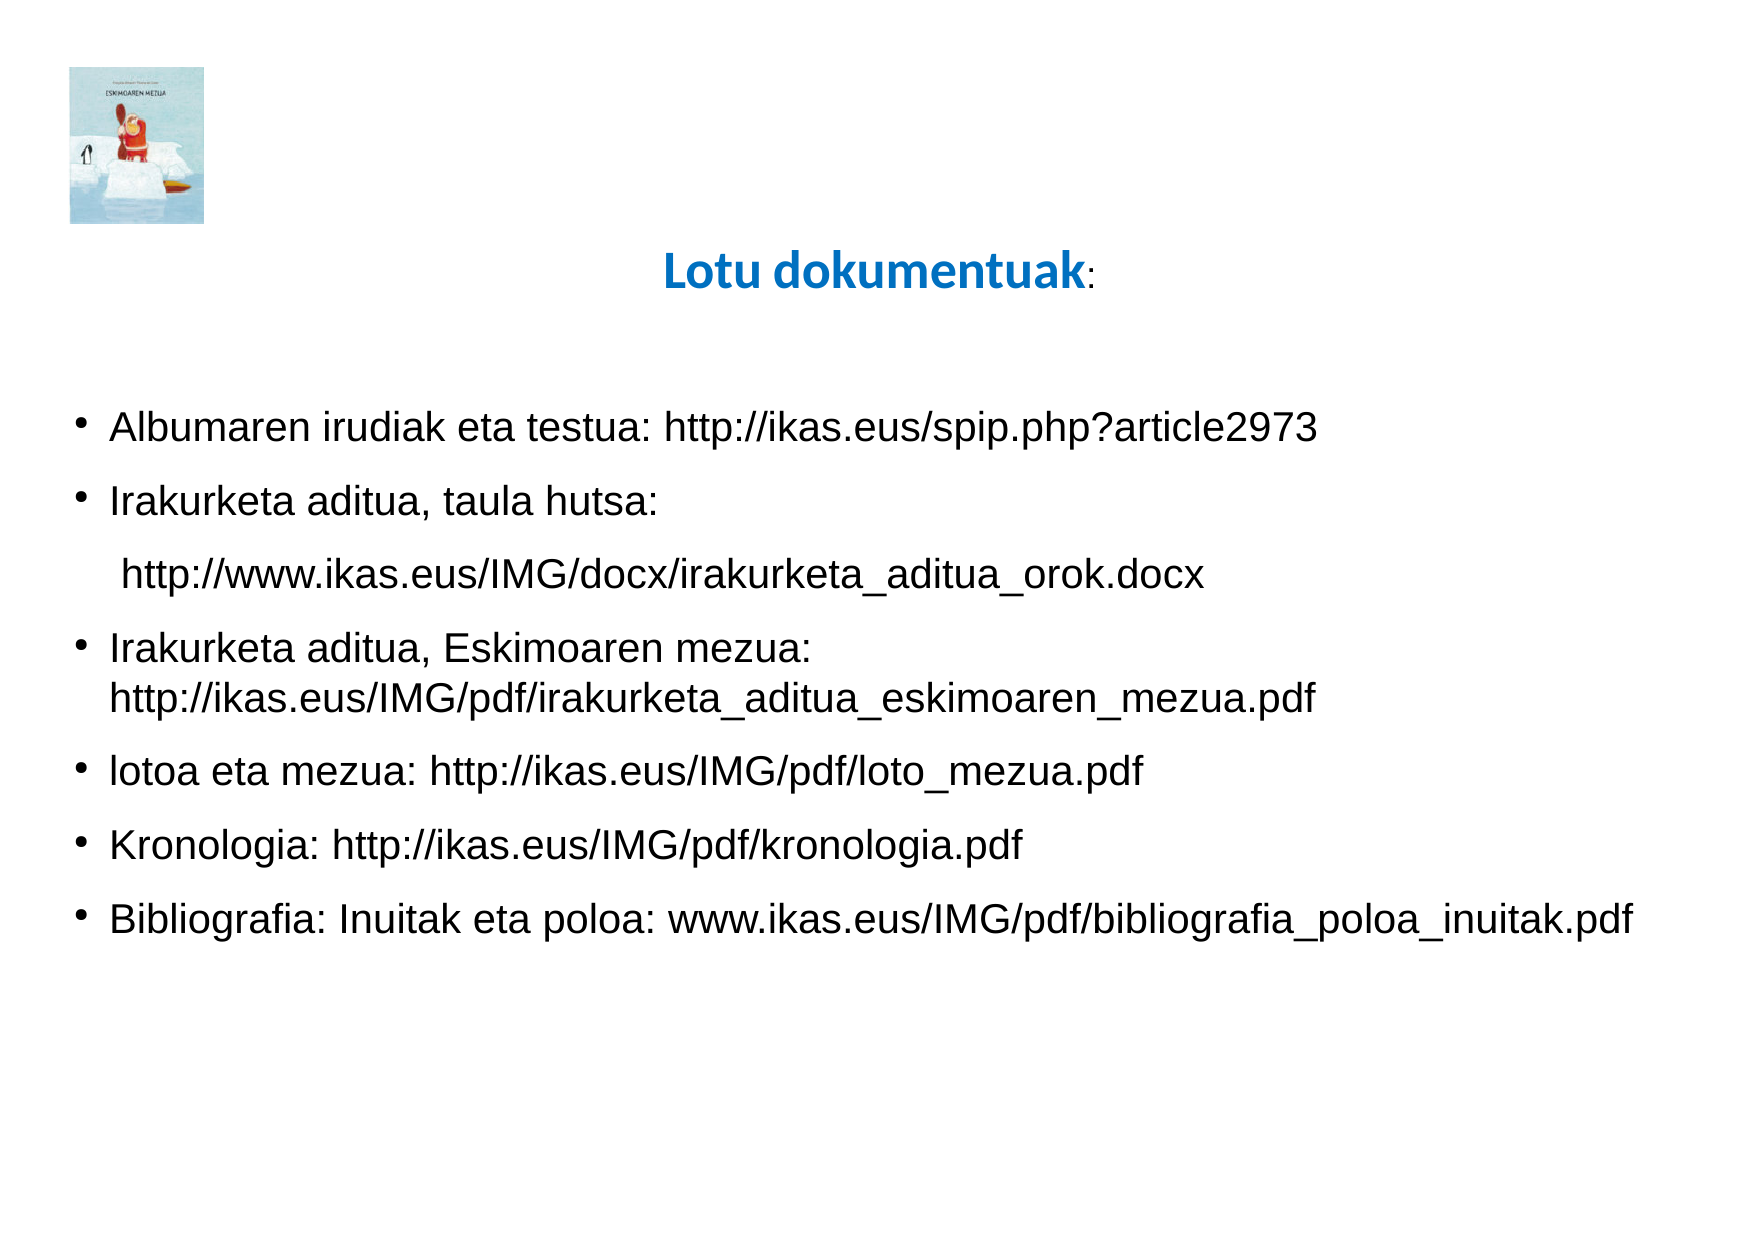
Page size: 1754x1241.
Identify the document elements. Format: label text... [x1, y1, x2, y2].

picture [68, 67, 204, 224]
text_box Lotu dokumentuak: Albumaren irudiak eta testua: http://ikas.eus/spip.php?article2973 Irakurketa aditua, taula hutsa: http://www.ikas.eus/IMG/docx/irakurketa_aditua_orok.docx Irakurketa aditua, Eskimoaren mezua: http://ikas.eus/IMG/pdf/irakurketa_aditua_eskimoaren_mezua.pdf lotoa eta mezua: http://ikas.eus/IMG/pdf/loto_mezua.pdf Kronologia: http://ikas.eus/IMG/pdf/kronologia.pdf Bibliografia: Inuitak eta poloa: www.ikas.eus/IMG/pdf/bibliografia_poloa_inuitak.pdf [59, 227, 1701, 949]
